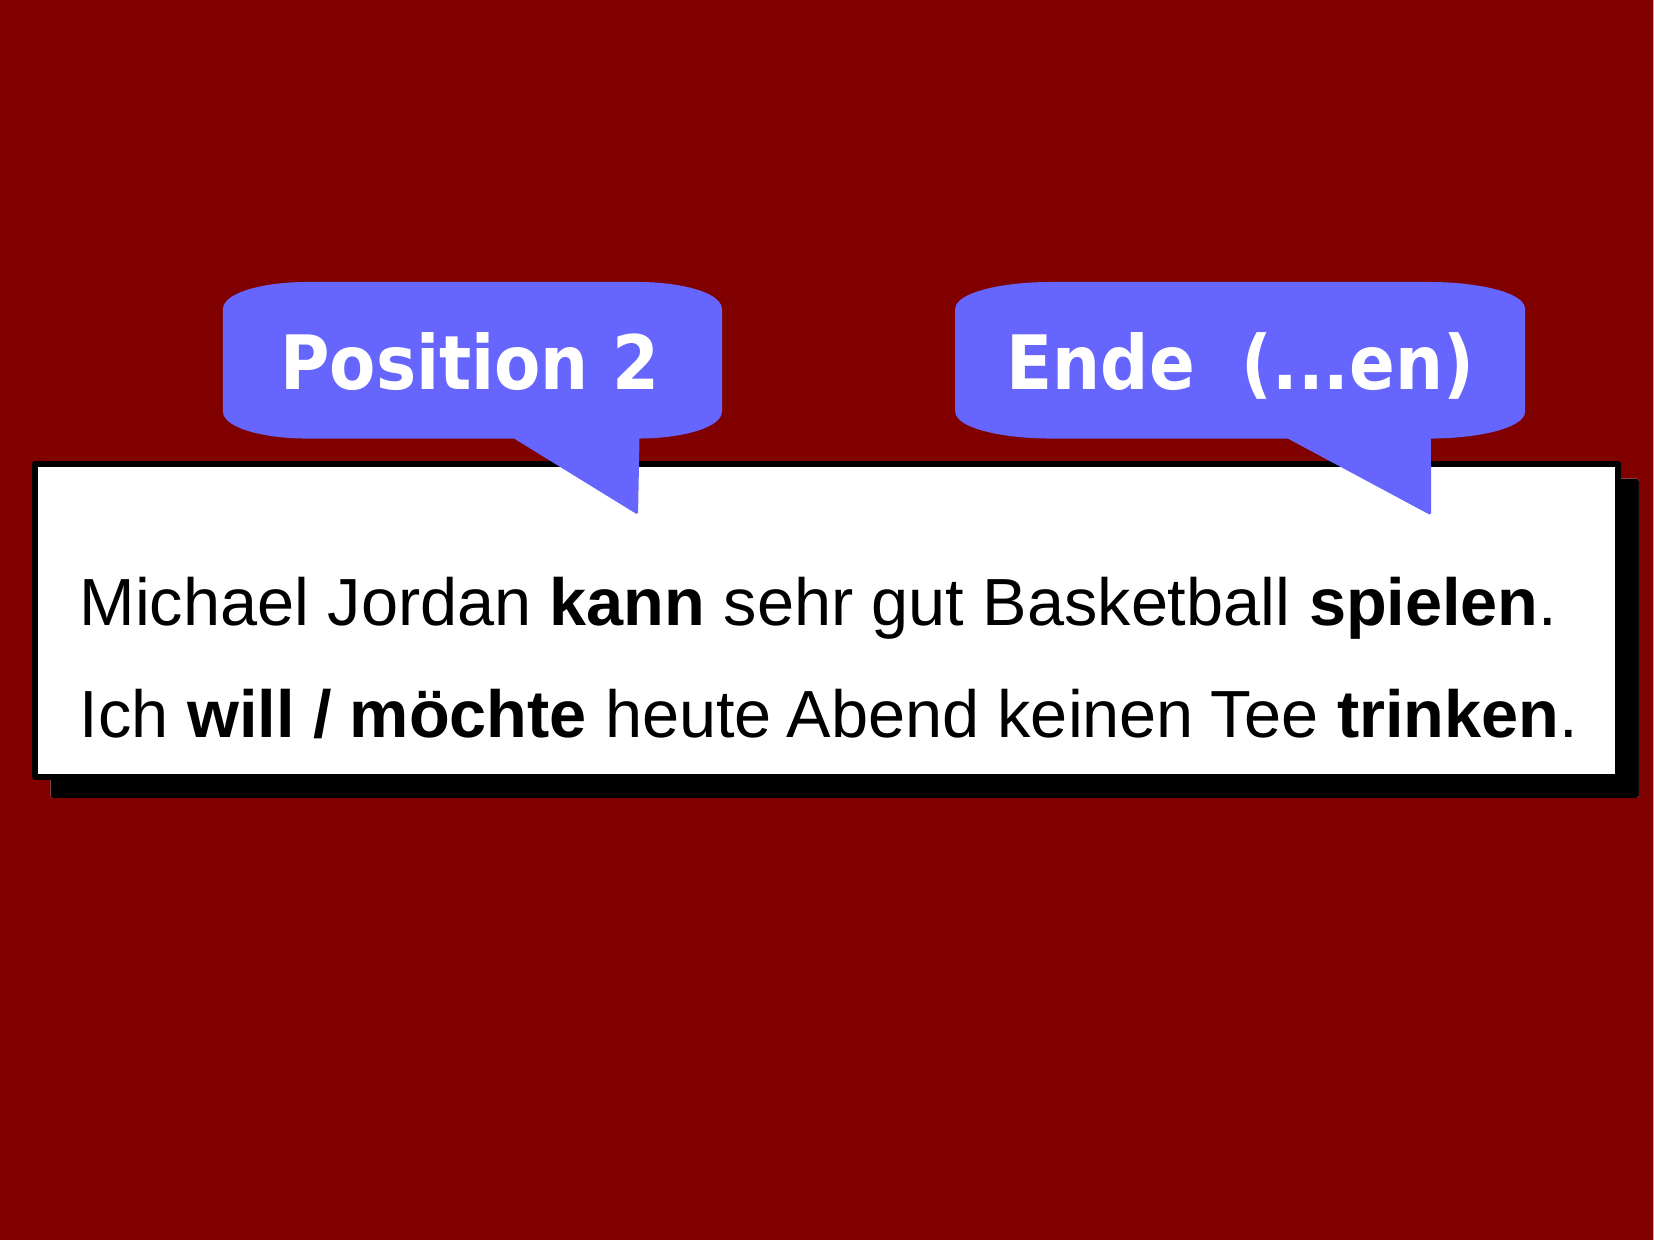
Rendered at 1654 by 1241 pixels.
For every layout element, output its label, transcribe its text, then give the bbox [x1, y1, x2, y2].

text_box Michael Jordan kann sehr gut Basketball spielen. Ich will / möchte heute Abend keinen Tee trinken. [64, 520, 1601, 791]
text_box [35, 283, 1619, 777]
text_box Ende (...en) [992, 312, 1518, 416]
text_box Position 2 [265, 312, 686, 416]
